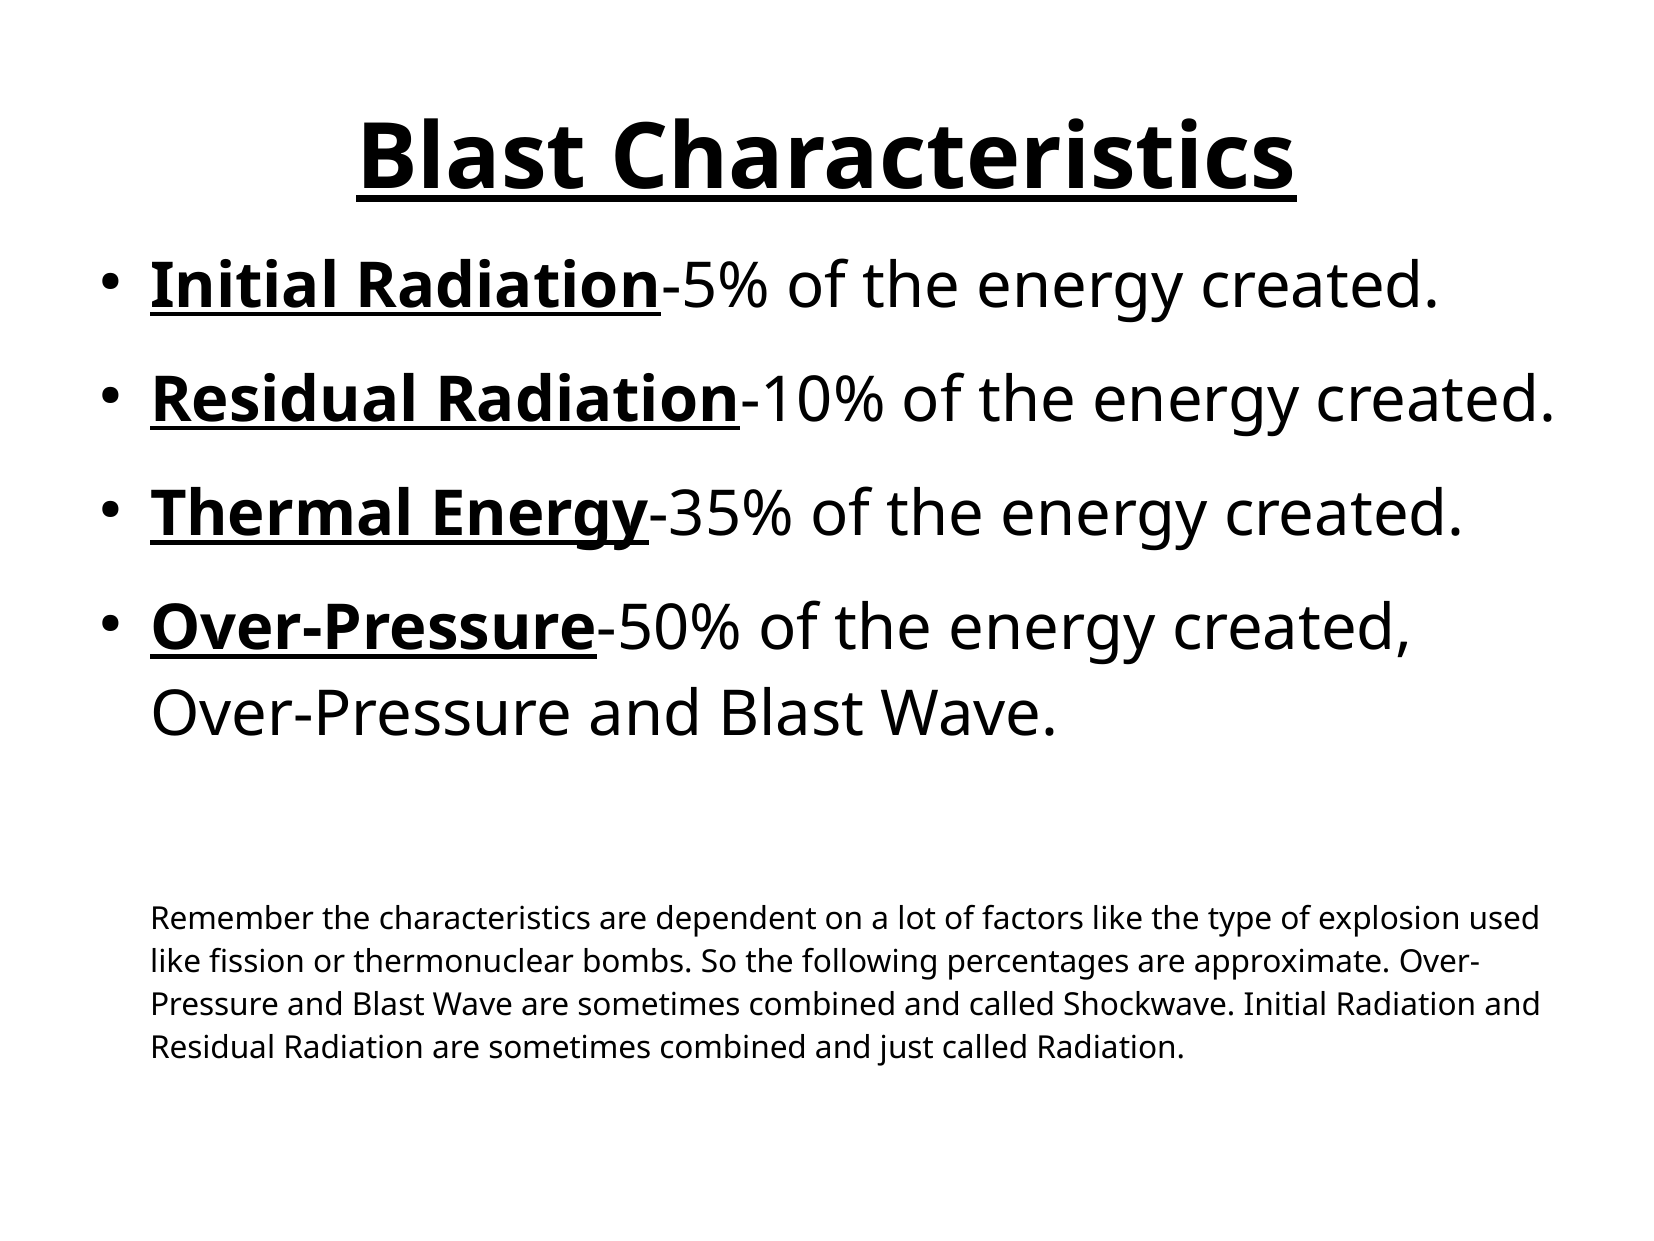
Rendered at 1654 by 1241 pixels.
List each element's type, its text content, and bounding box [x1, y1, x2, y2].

title Blast Characteristics [82, 49, 1571, 239]
list Initial Radiation-5% of the energy created. Residual Radiation-10% of the energy created. Thermal Energy-35% of the energy created. Over-Pressure-50% of the energy created, Over-Pressure and Blast Wave. Remember the characteristics are dependent on a lot of factors like the type of explosion used like fission or thermonuclear bombs. So the following percentages are approximate. Over-Pressure and Blast Wave are sometimes combined and called Shockwave. Initial Radiation and Residual Radiation are sometimes combined and just called Radiation. [82, 239, 1571, 1156]
